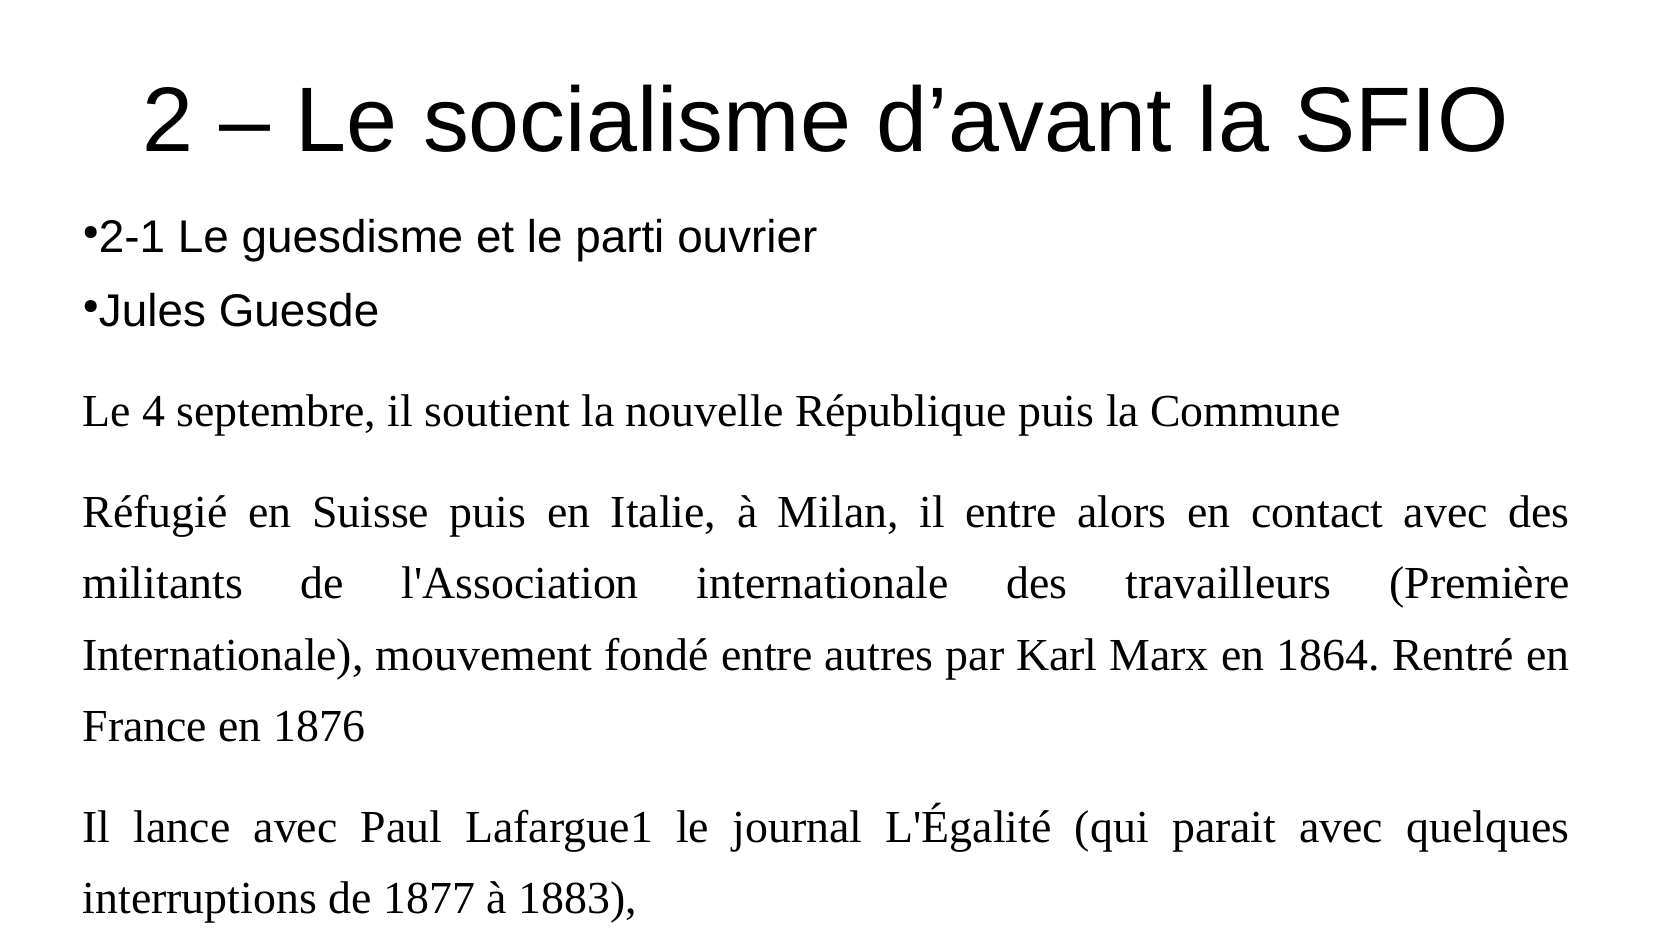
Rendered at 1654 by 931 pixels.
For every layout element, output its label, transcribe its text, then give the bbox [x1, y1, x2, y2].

list 2-1 Le guesdisme et le parti ouvrier Jules Guesde Le 4 septembre, il soutient la nouvelle République puis la Commune Réfugié en Suisse puis en Italie, à Milan, il entre alors en contact avec des militants de l'Association internationale des travailleurs (Première Internationale), mouvement fondé entre autres par Karl Marx en 1864. Rentré en France en 1876 Il lance avec Paul Lafargue1 le journal L'Égalité (qui parait avec quelques interruptions de 1877 à 1883), [82, 217, 1571, 931]
title 2 – Le socialisme d’avant la SFIO [82, 37, 1571, 193]
